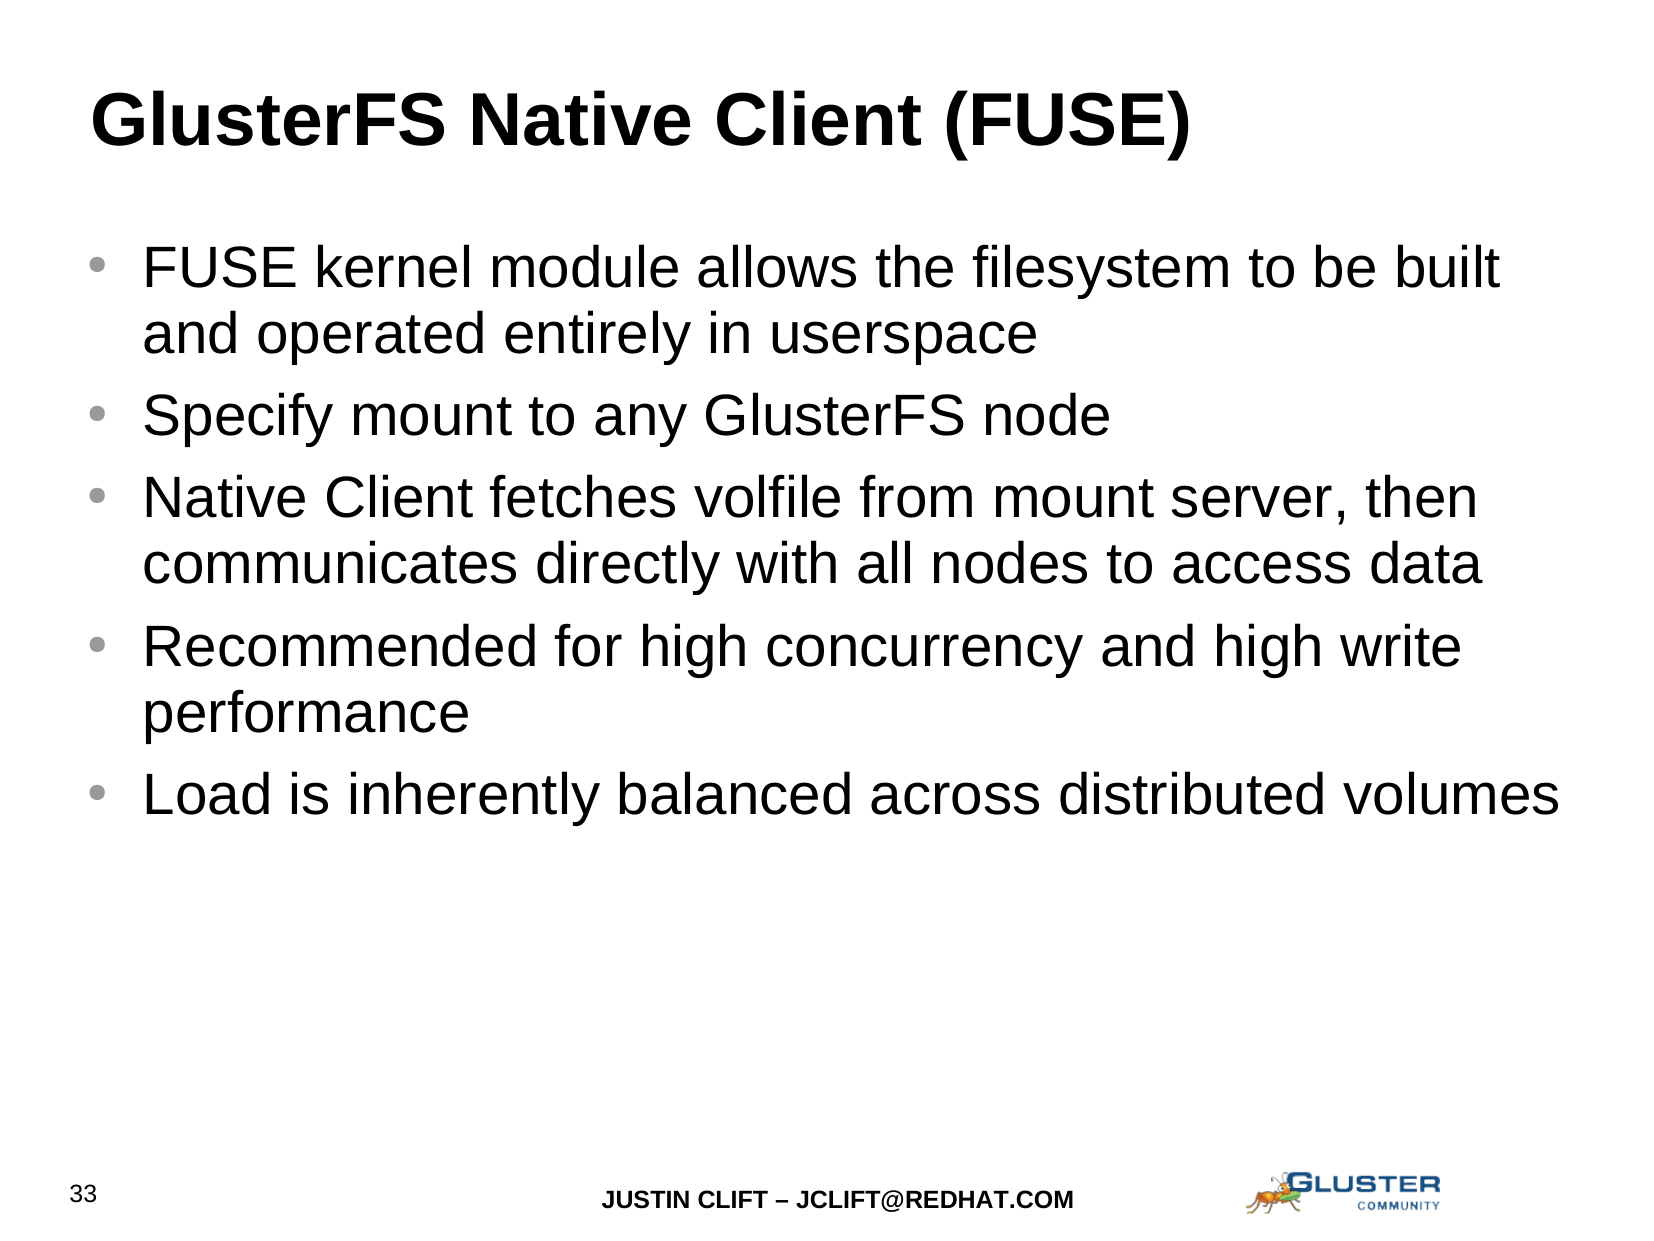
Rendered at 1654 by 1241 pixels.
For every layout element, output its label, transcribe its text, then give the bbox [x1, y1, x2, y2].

picture [1246, 1170, 1440, 1215]
list FUSE kernel module allows the filesystem to be built and operated entirely in userspace Specify mount to any GlusterFS node Native Client fetches volfile from mount server, then communicates directly with all nodes to access data Recommended for high concurrency and high write performance Load is inherently balanced across distributed volumes [86, 232, 1576, 1111]
title GlusterFS Native Client (FUSE) [90, 15, 1579, 223]
